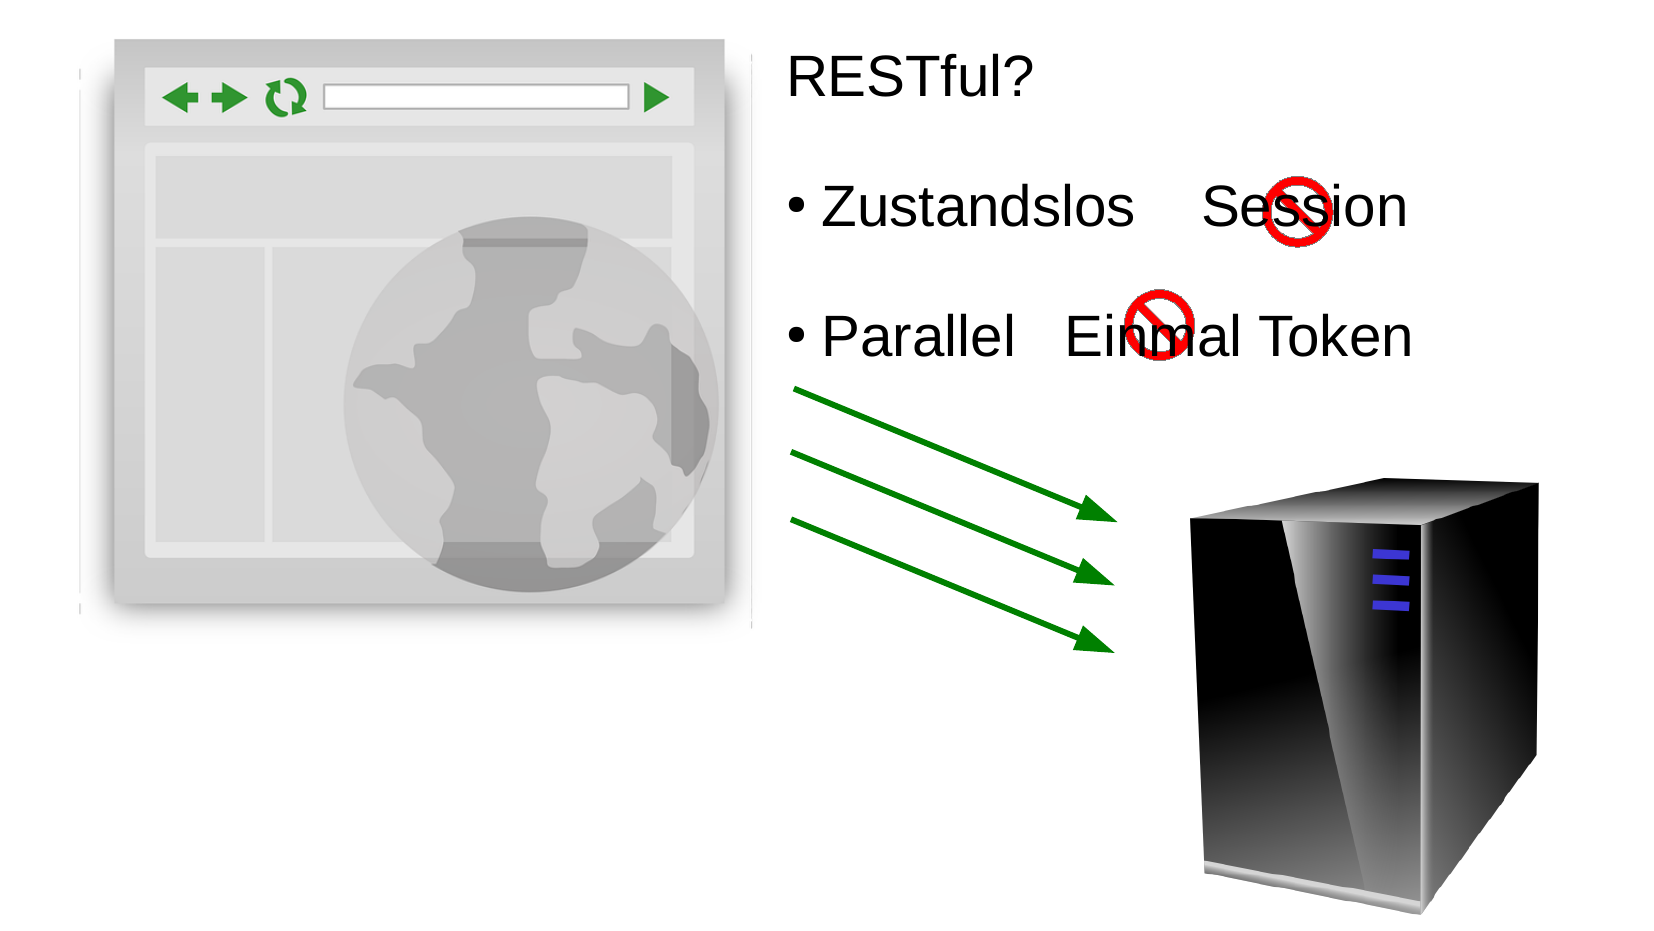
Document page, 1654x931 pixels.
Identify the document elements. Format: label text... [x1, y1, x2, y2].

picture [77, 6, 762, 646]
picture [1190, 478, 1539, 915]
text_box RESTful? Zustandslos Session Parallel Einmal Token [771, 36, 1430, 377]
